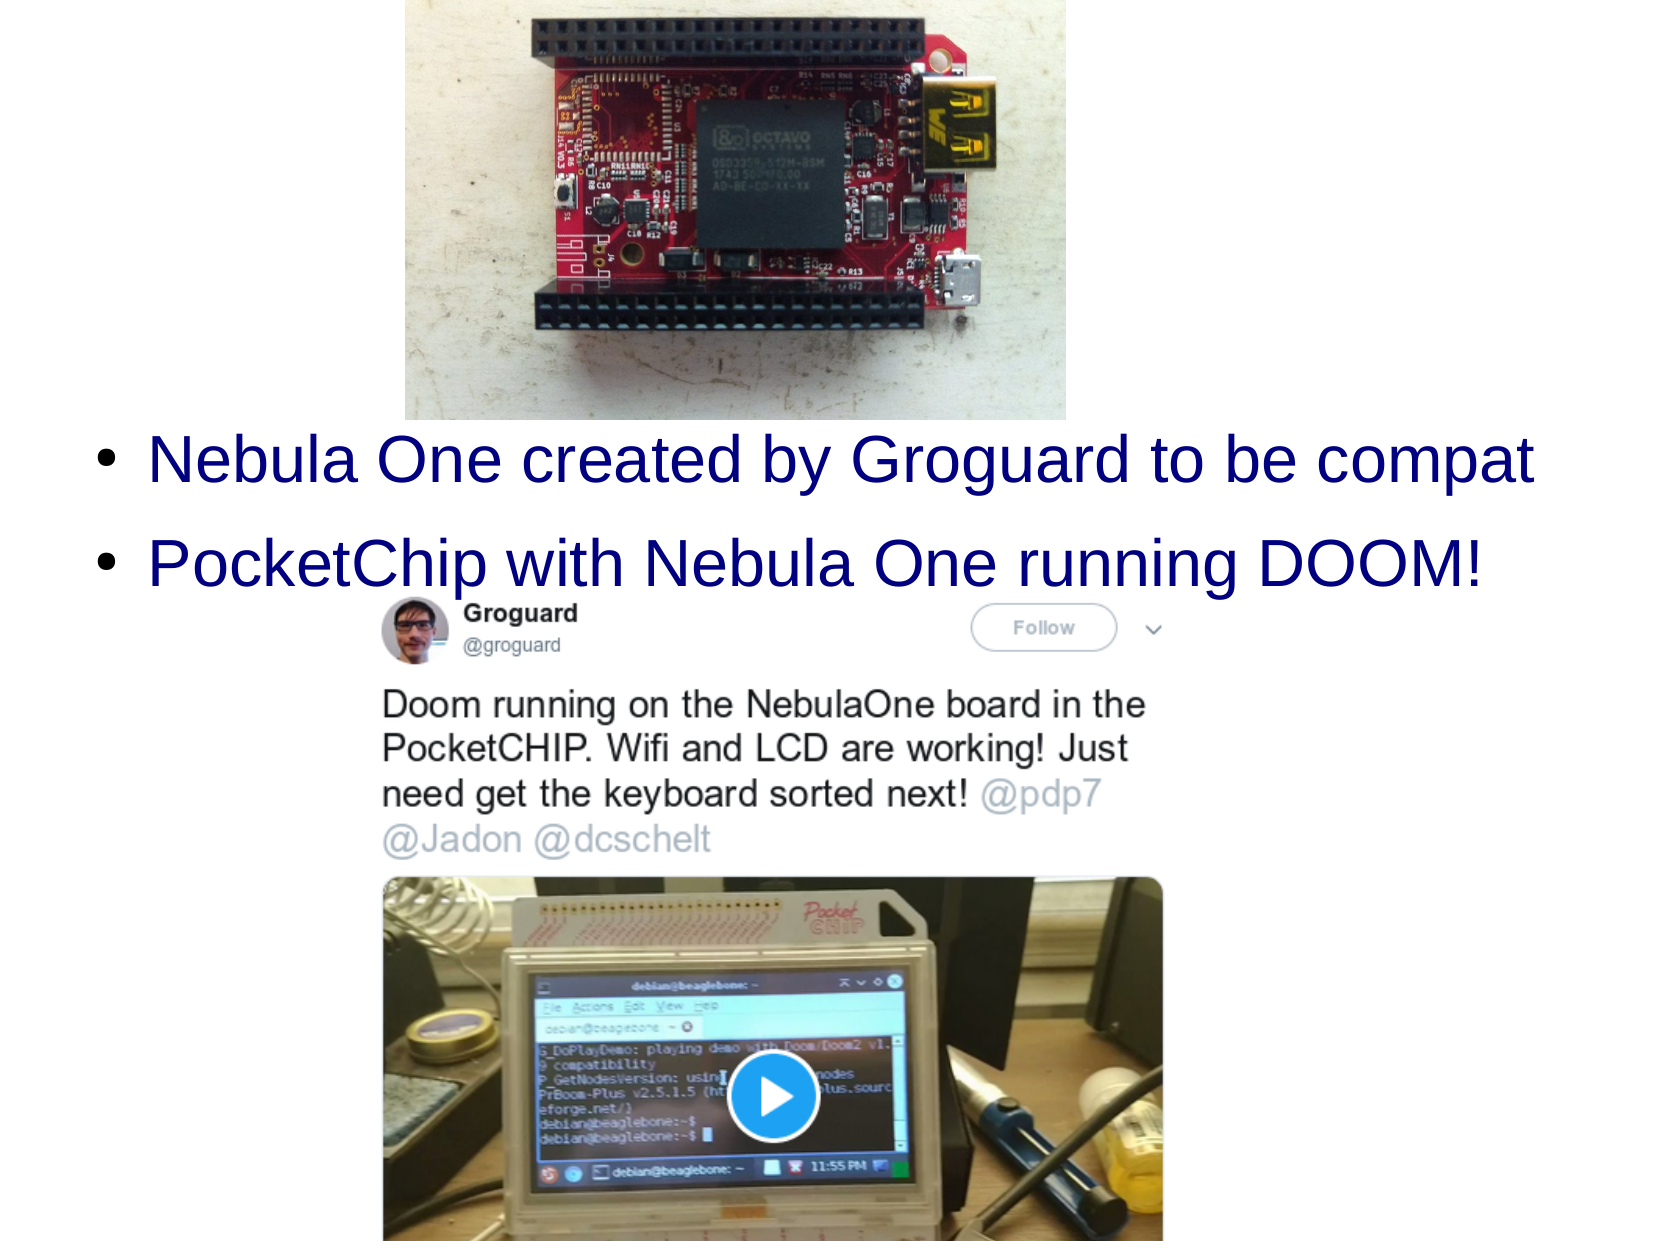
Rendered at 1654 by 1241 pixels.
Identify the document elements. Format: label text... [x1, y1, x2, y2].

list Nebula One created by Groguard to be compat PocketChip with Nebula One running DOOM! [76, 213, 1565, 933]
picture [405, 0, 1066, 421]
picture [360, 933, 1185, 1241]
